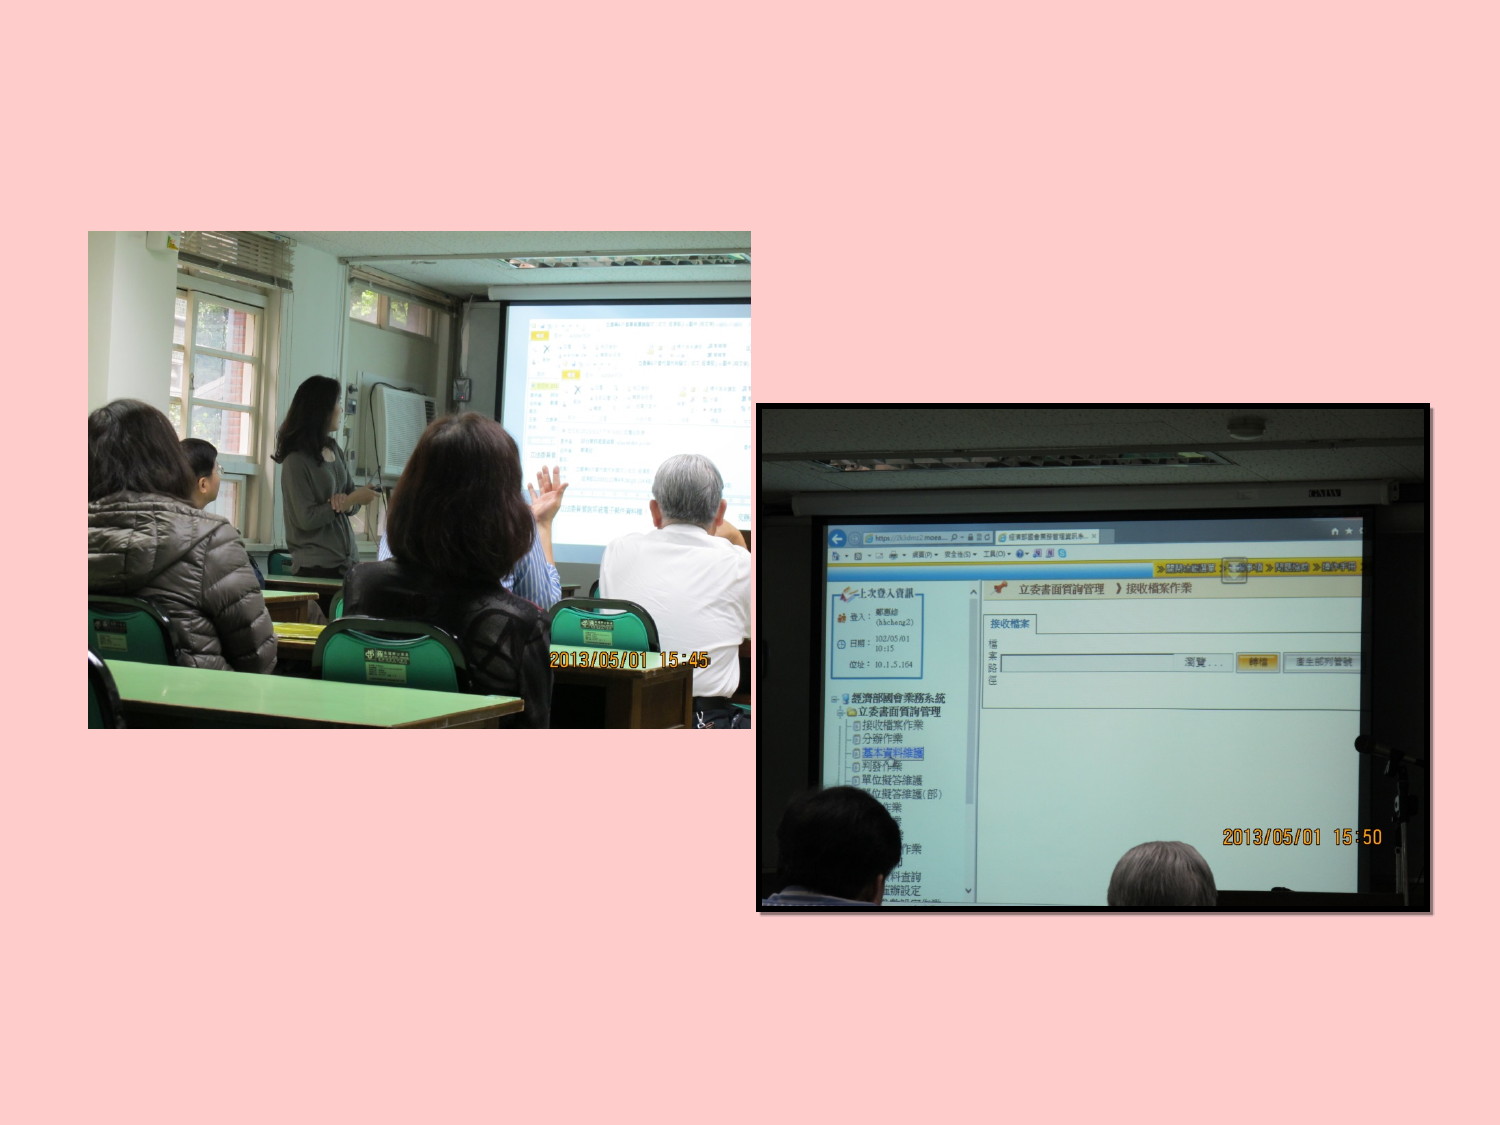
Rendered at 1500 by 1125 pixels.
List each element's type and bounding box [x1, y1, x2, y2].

picture [88, 231, 751, 729]
picture [761, 408, 1425, 906]
